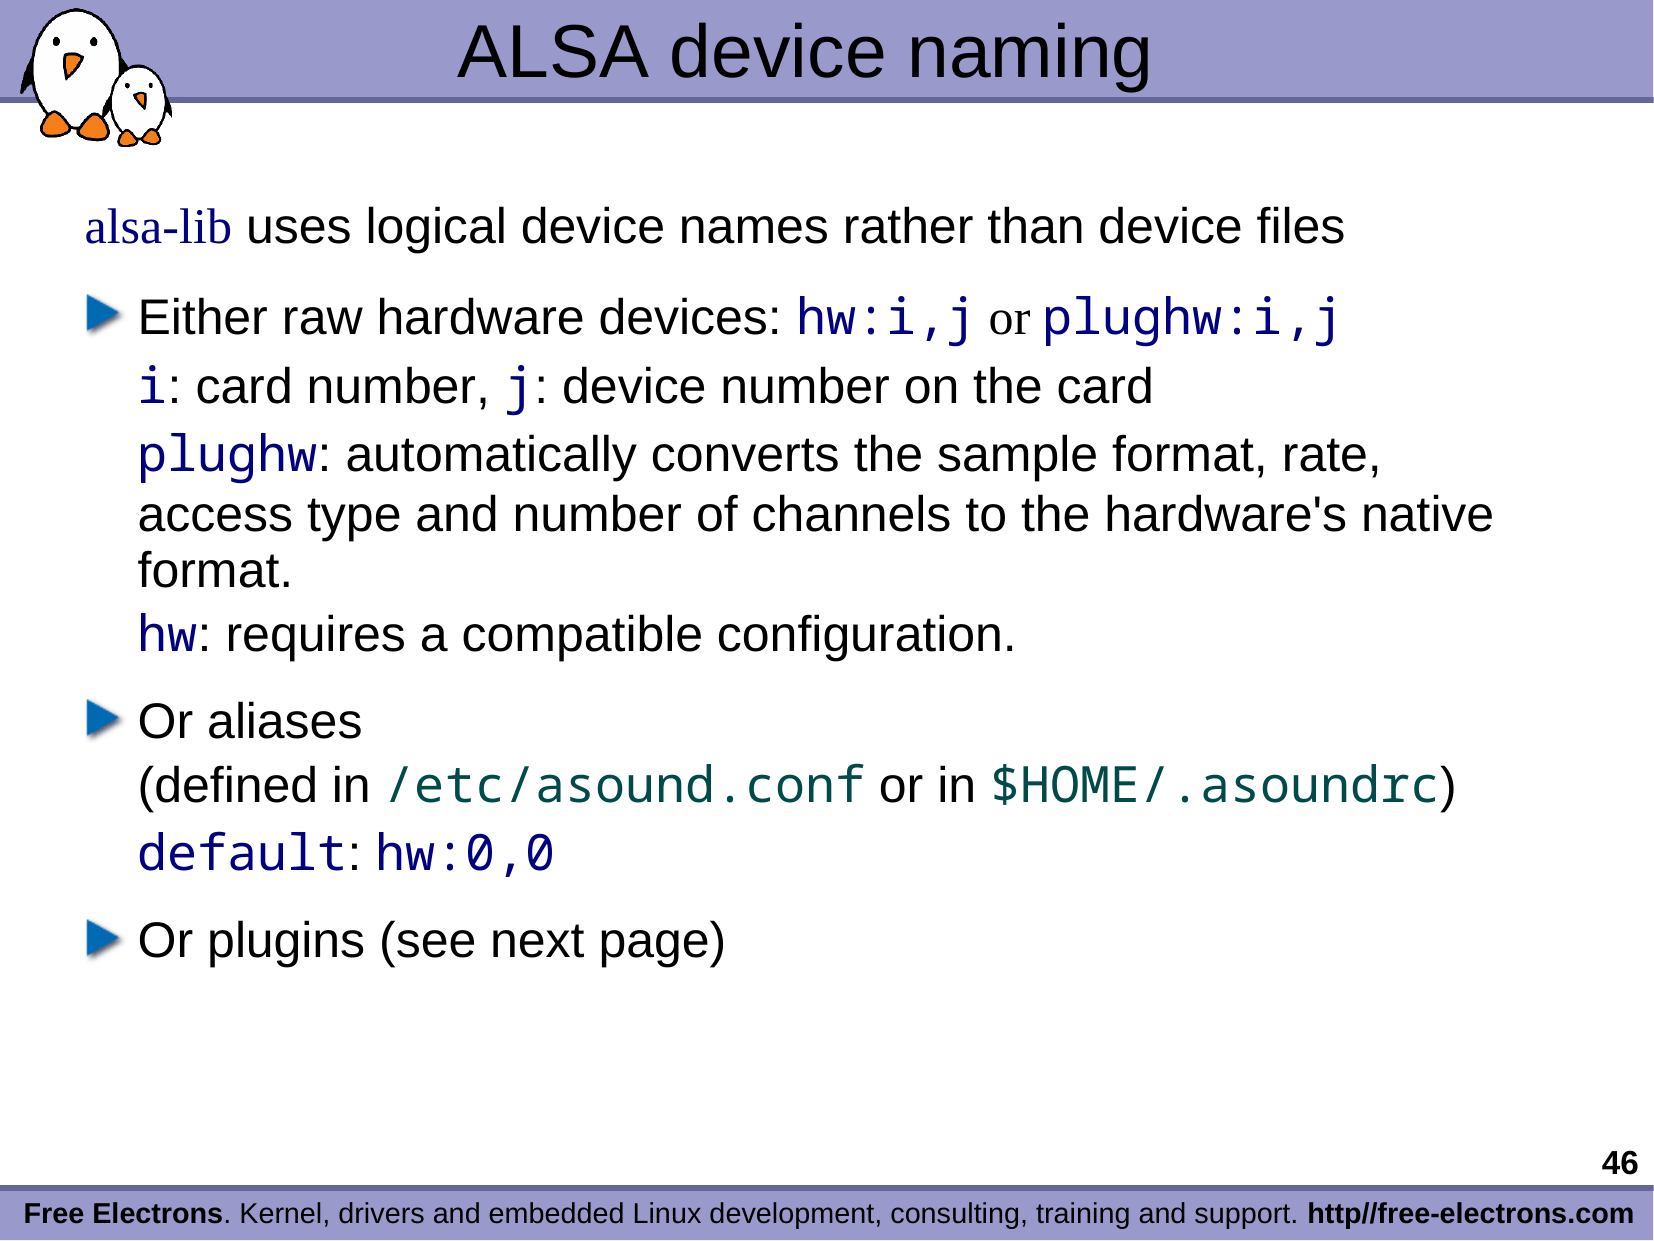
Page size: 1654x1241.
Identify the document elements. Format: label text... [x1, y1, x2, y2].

picture [20, 8, 172, 147]
list alsa-lib uses logical device names rather than device files Either raw hardware devices: hw:i,j or plughw:i,j i: card number, j: device number on the card plughw: automatically converts the sample format, rate, access type and number of channels to the hardware's native format. hw: requires a compatible configuration. Or aliases (defined in /etc/asound.conf or in $HOME/.asoundrc) default: hw:0,0 Or plugins (see next page) [66, 198, 1515, 1048]
title ALSA device naming [60, 0, 1551, 103]
